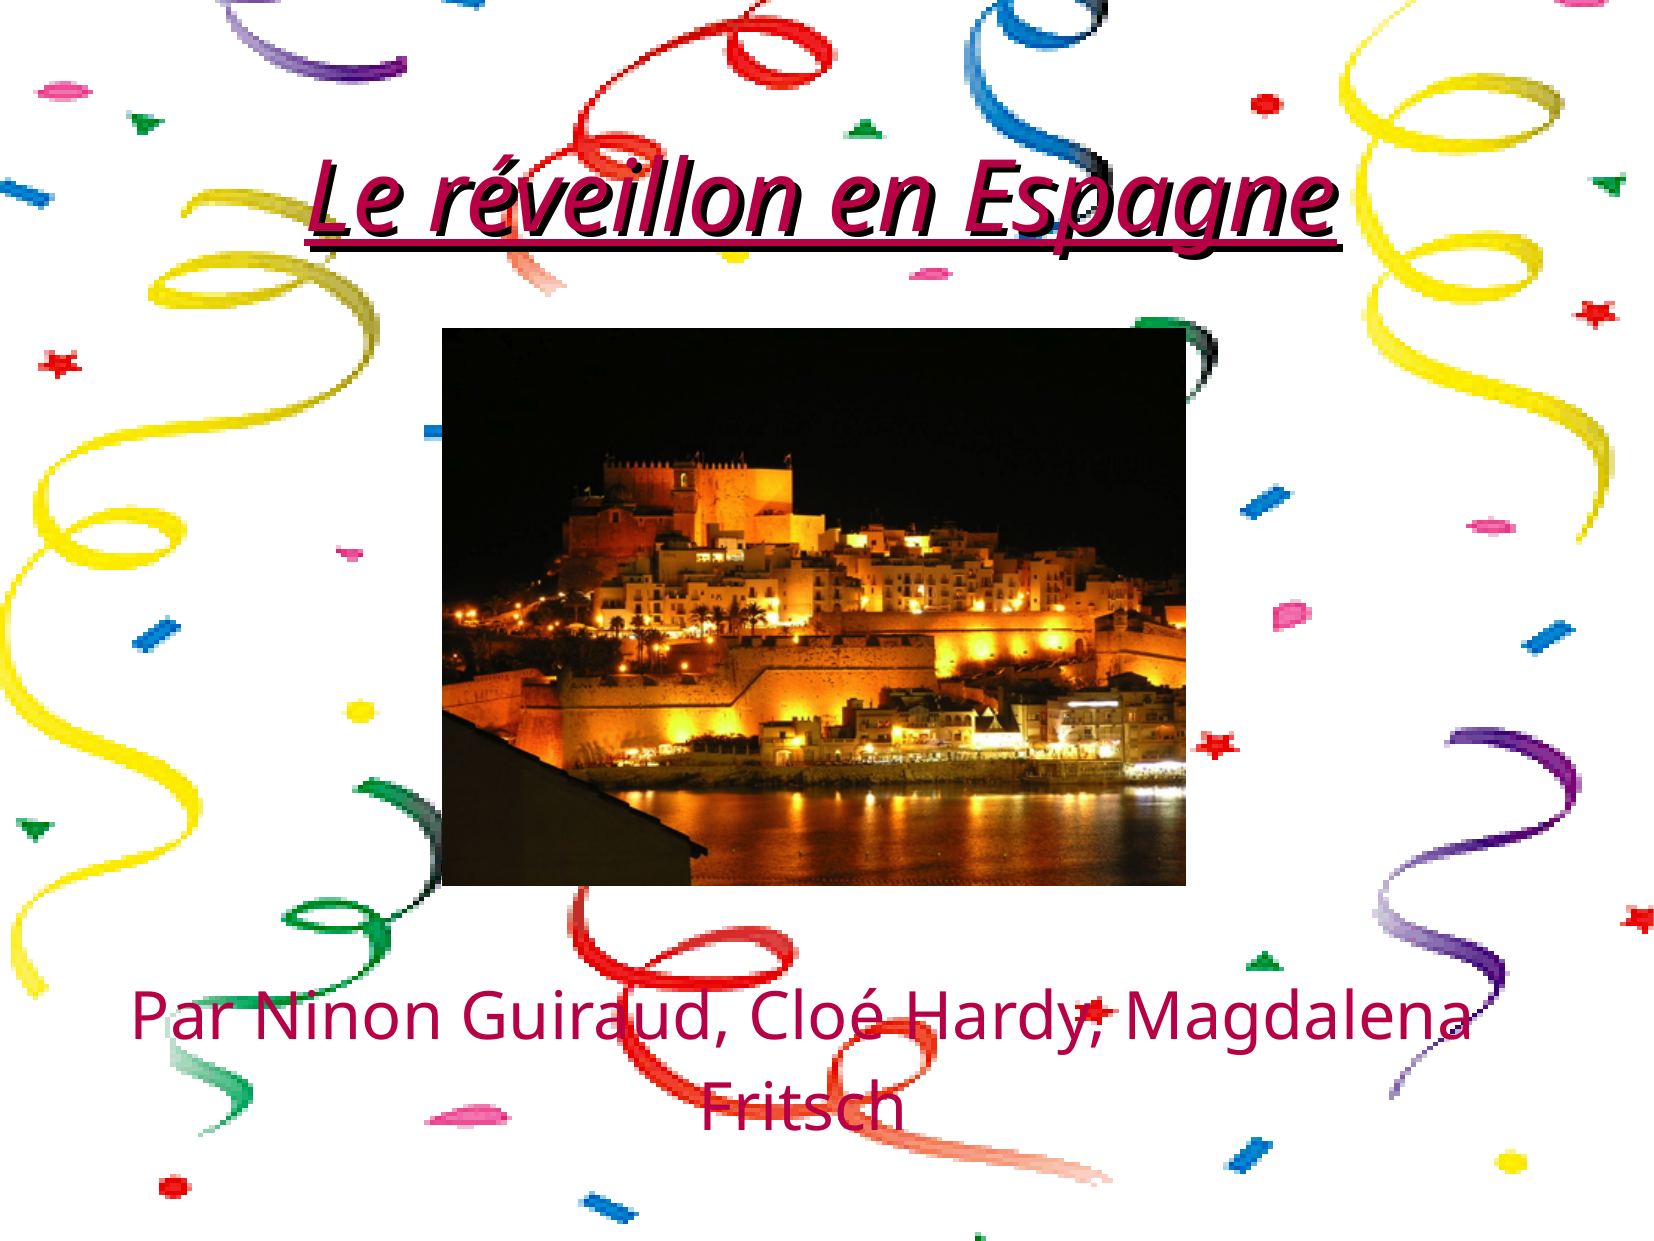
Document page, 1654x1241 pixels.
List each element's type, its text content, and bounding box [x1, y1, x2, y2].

title Le réveillon en Espagne [76, 88, 1565, 296]
picture [0, 0, 1654, 1241]
subtitle Par Ninon Guiraud, Cloé Hardy, Magdalena Fritsch [59, 649, 1548, 1241]
